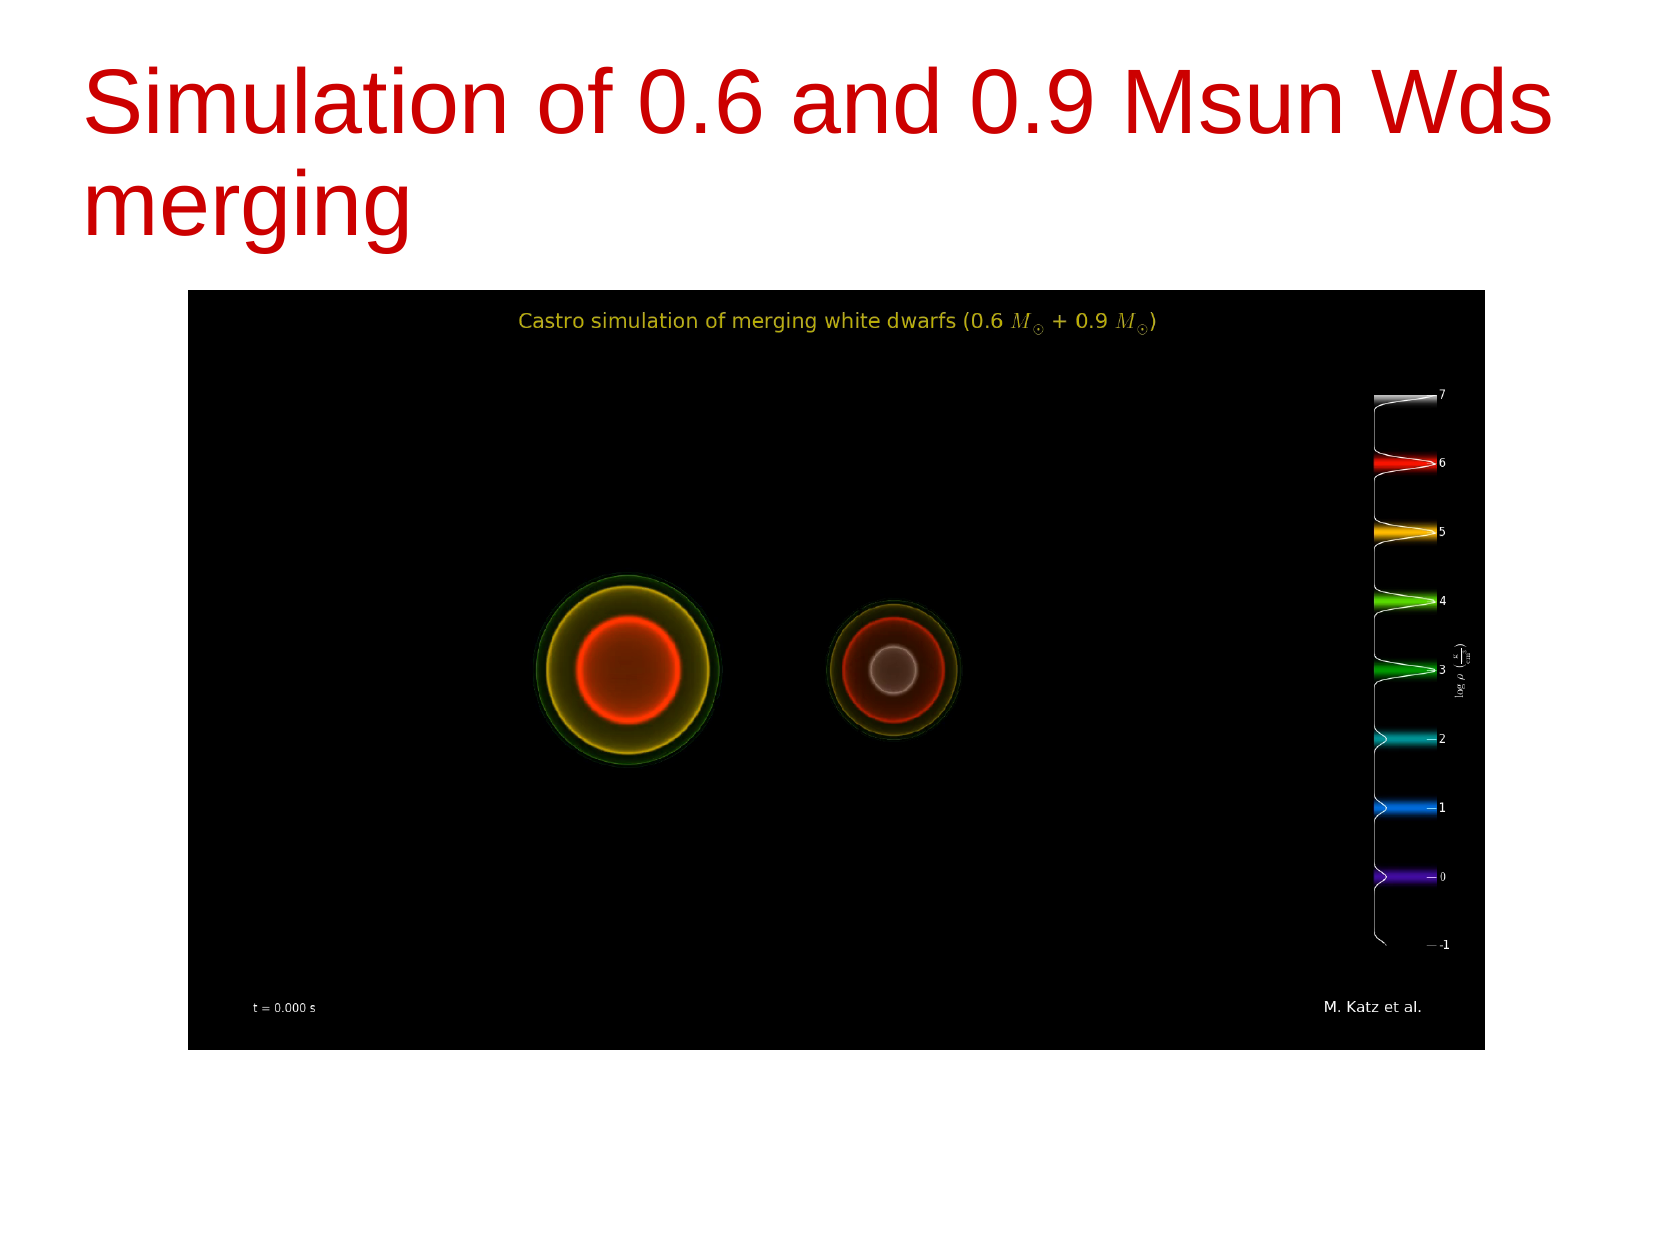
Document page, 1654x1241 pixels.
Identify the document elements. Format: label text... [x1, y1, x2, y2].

title Simulation of 0.6 and 0.9 Msun Wds merging [82, 49, 1571, 257]
text_box [187, 290, 1486, 1051]
